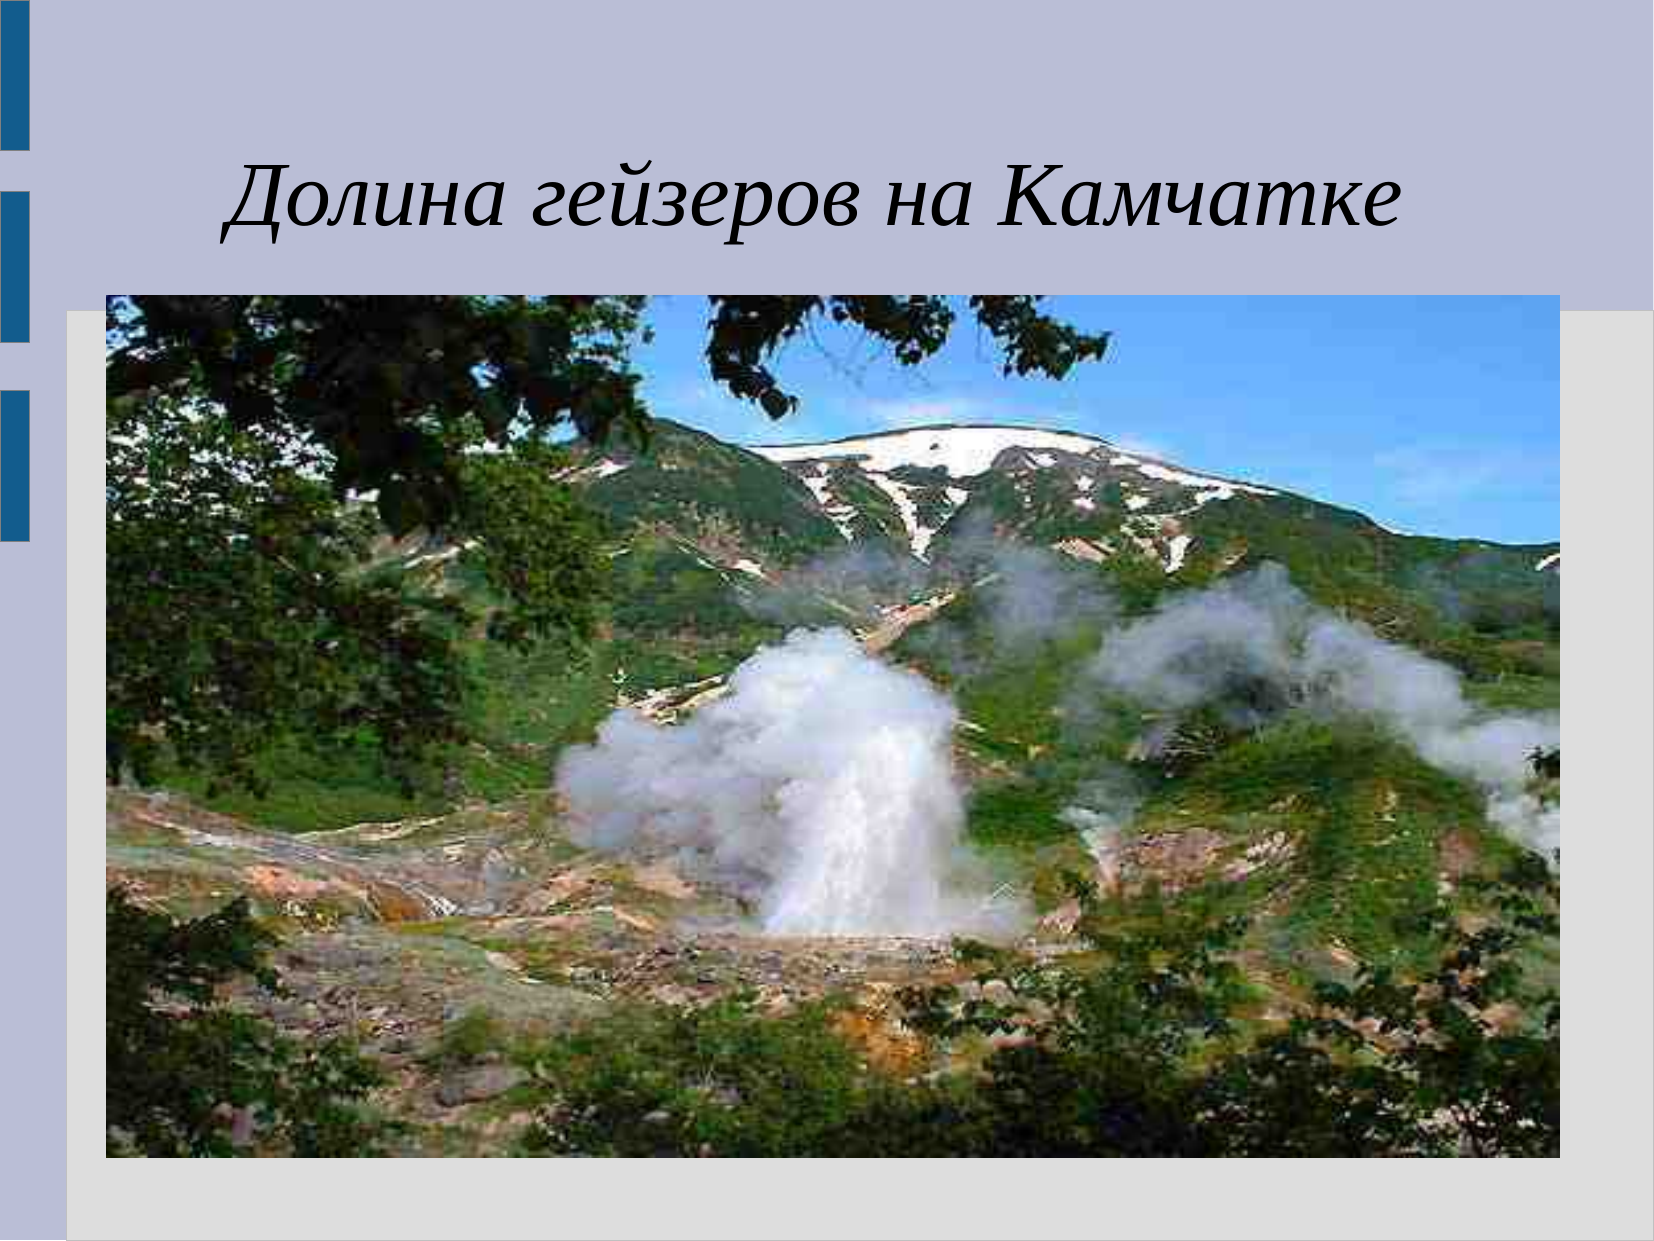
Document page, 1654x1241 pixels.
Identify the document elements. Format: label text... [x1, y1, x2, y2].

title Долина гейзеров на Камчатке [121, 91, 1534, 295]
picture [106, 295, 1560, 1158]
